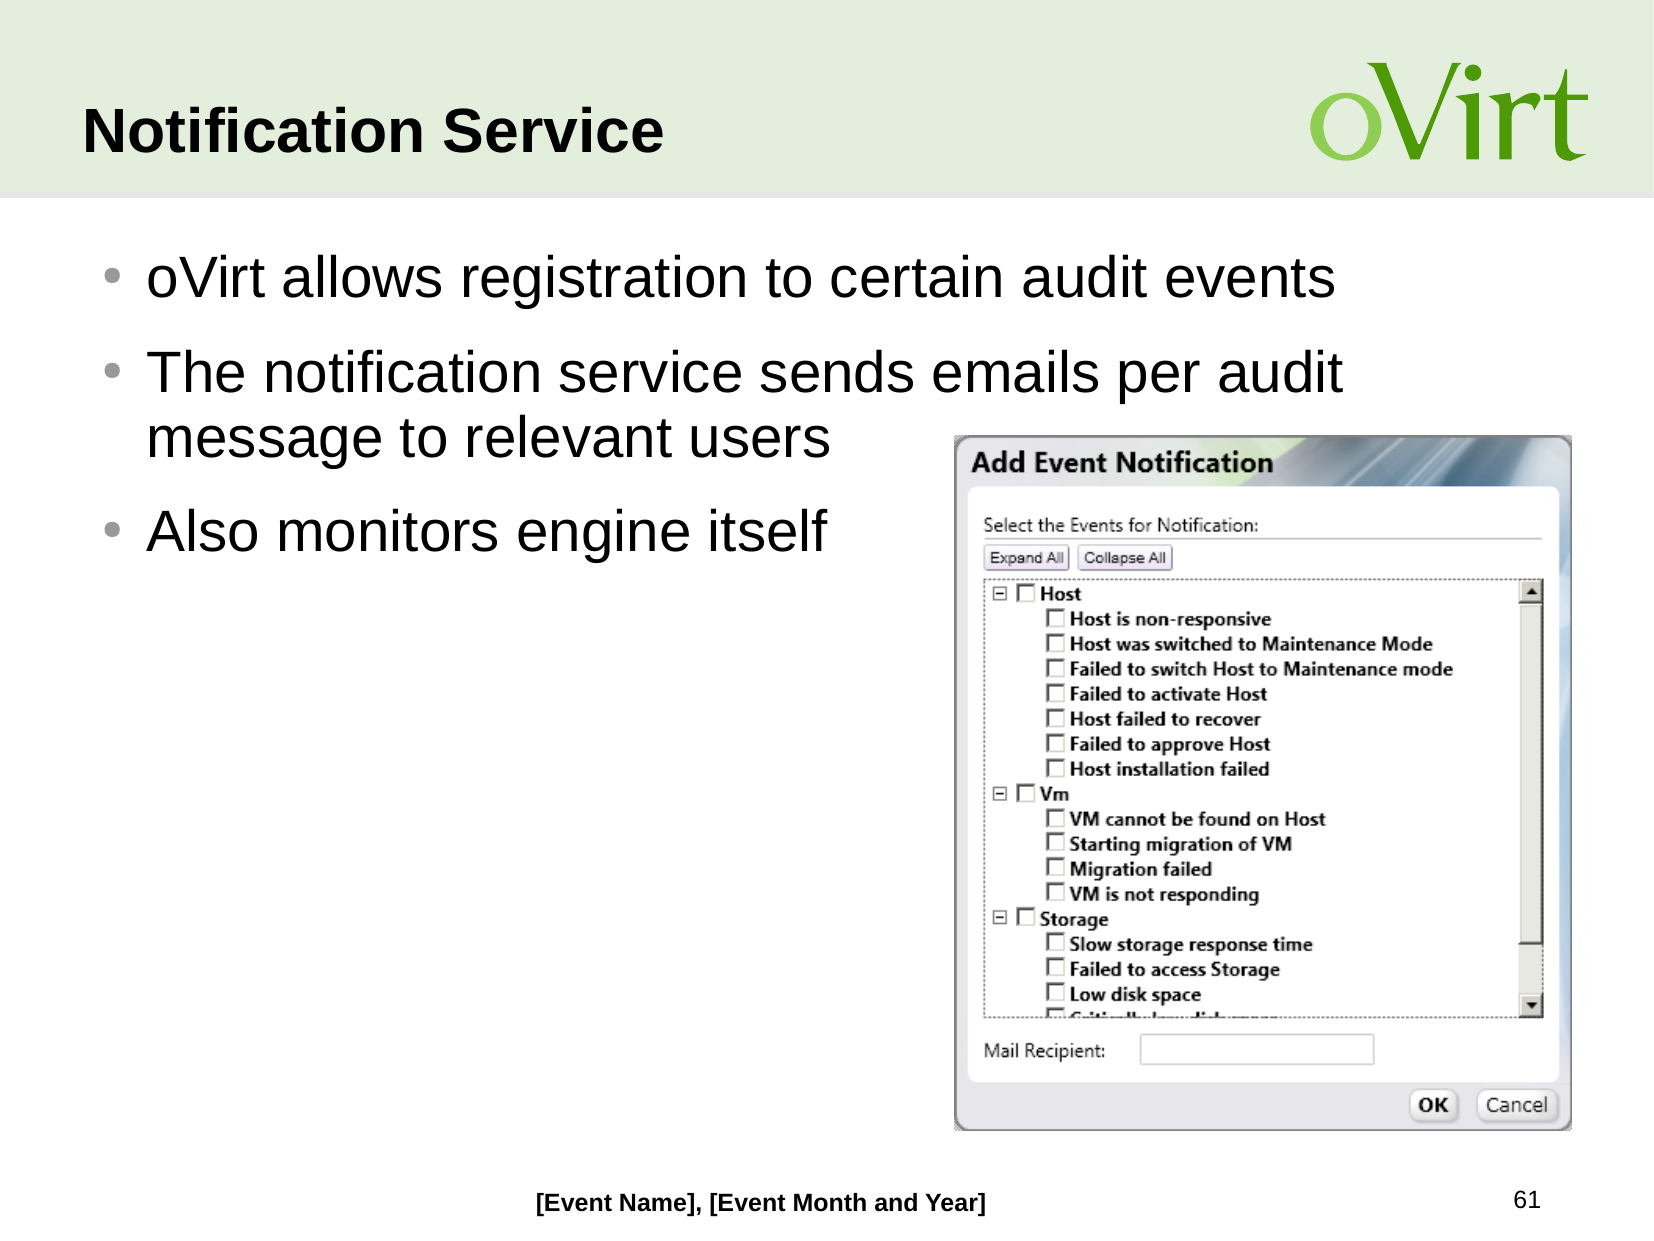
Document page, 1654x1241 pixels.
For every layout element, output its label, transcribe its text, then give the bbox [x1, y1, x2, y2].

list oVirt allows registration to certain audit events The notification service sends emails per audit message to relevant users Also monitors engine itself [86, 244, 1576, 1039]
picture [954, 435, 1572, 1131]
title Notification Service [82, 37, 1571, 226]
